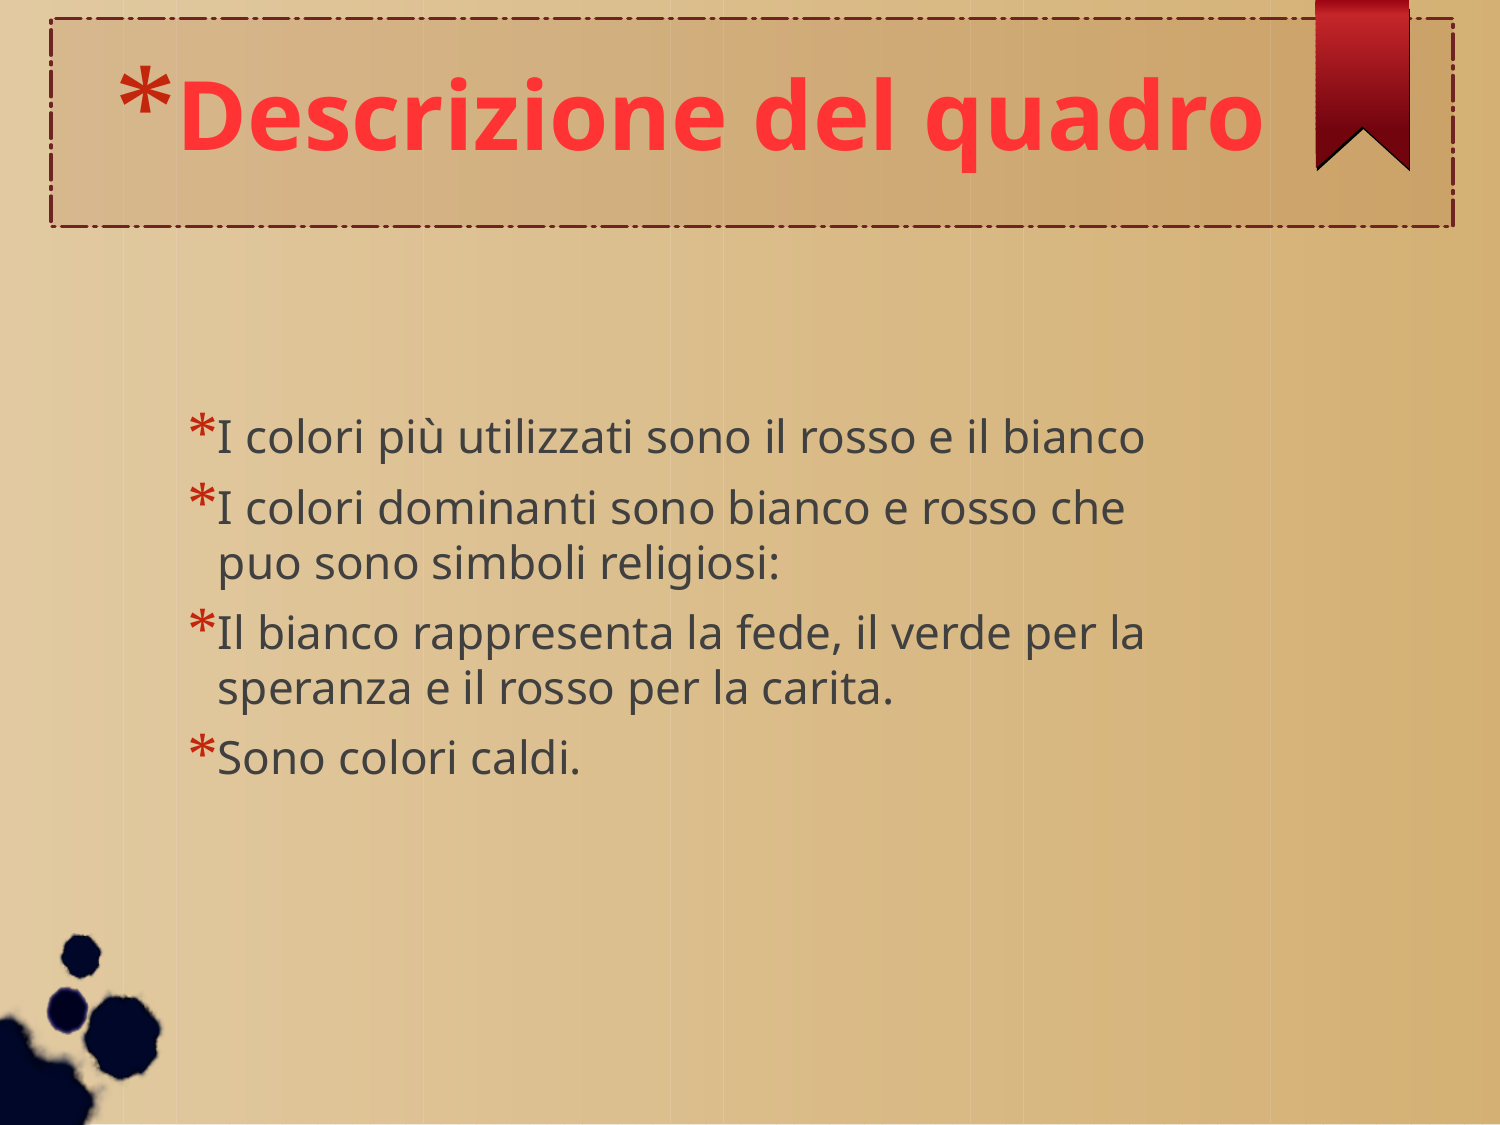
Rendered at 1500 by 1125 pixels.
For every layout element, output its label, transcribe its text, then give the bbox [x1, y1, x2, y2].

list I colori più utilizzati sono il rosso e il bianco I colori dominanti sono bianco e rosso che puo sono simboli religiosi: Il bianco rappresenta la fede, il verde per la speranza e il rosso per la carita. Sono colori caldi. [165, 304, 1216, 875]
title Descrizione del quadro [100, 47, 1477, 235]
